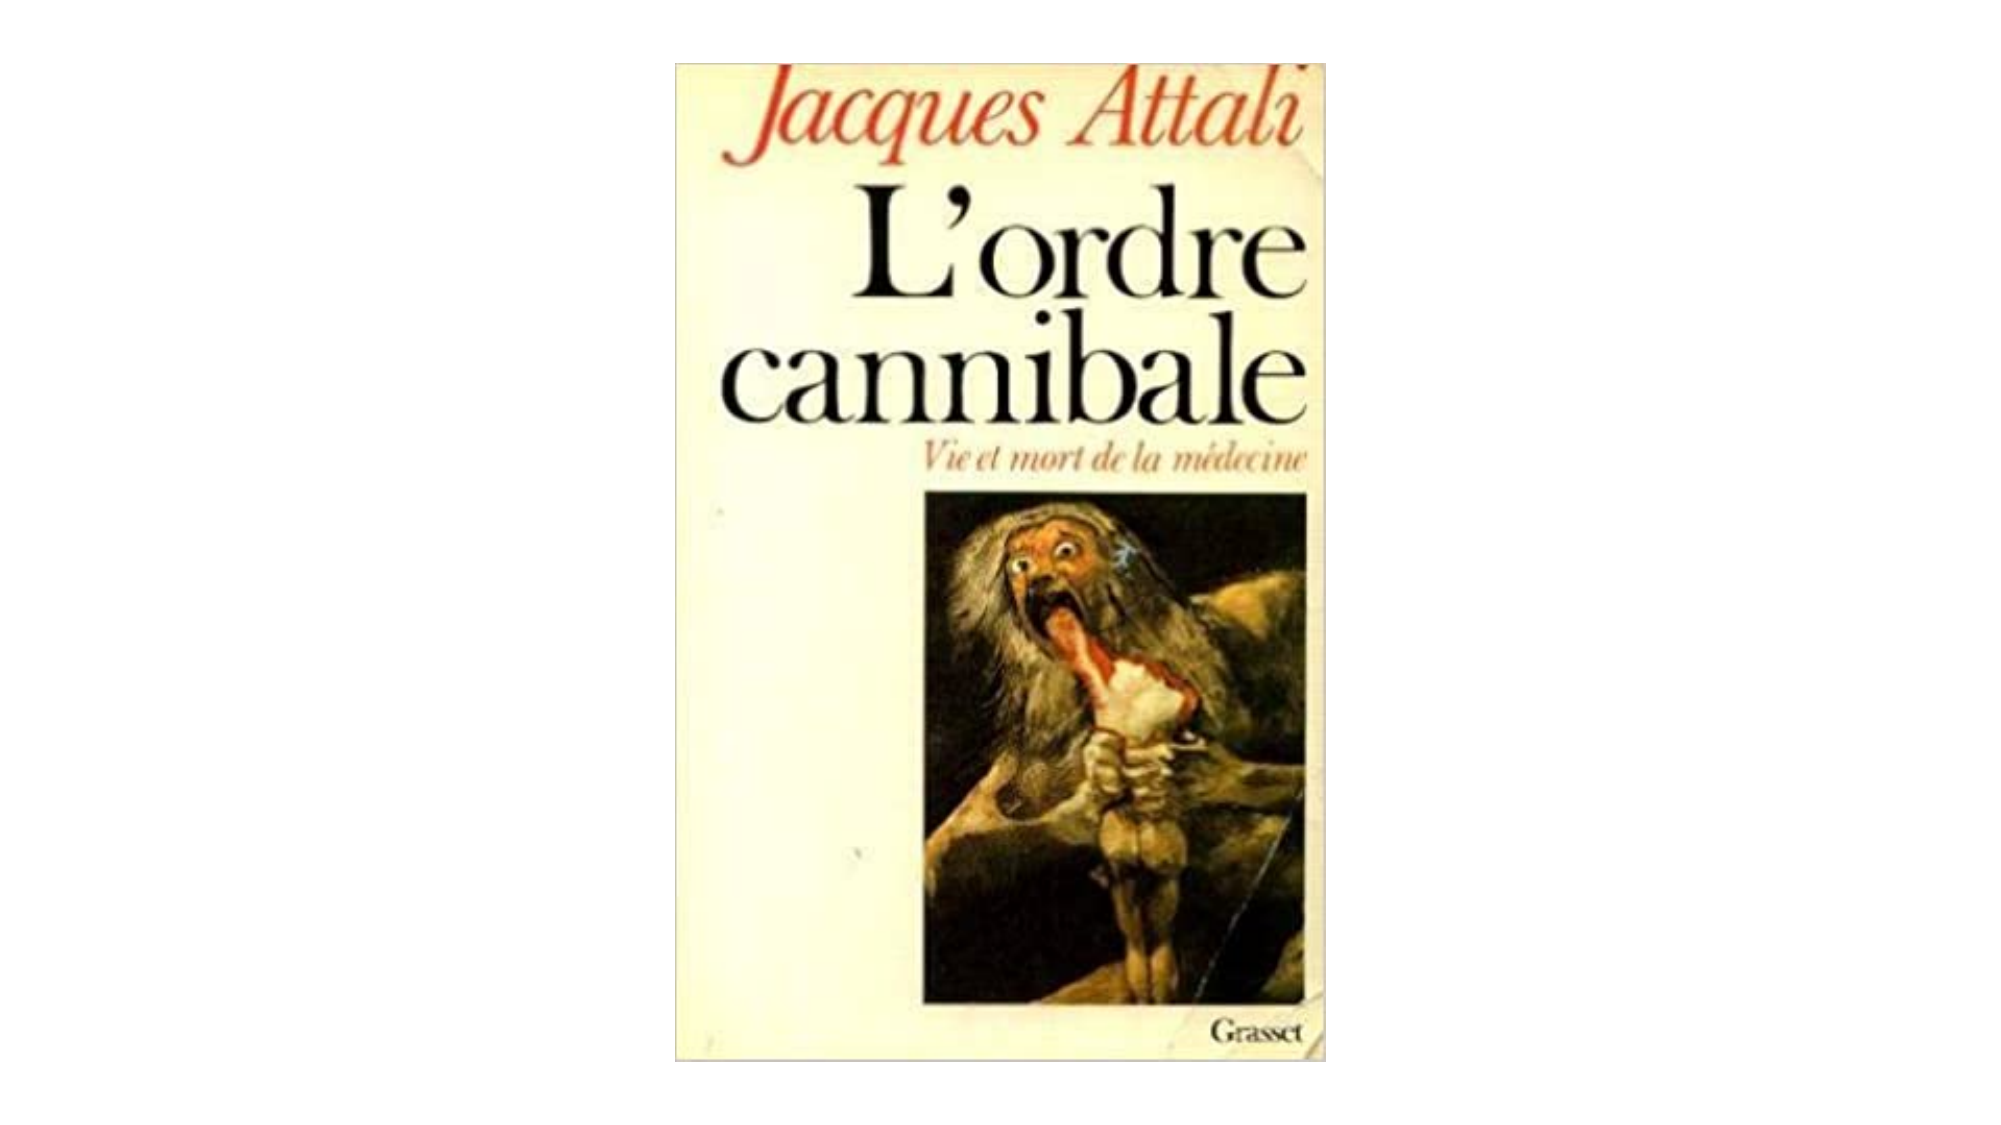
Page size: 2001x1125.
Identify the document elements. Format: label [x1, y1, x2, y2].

picture [675, 63, 1326, 1062]
